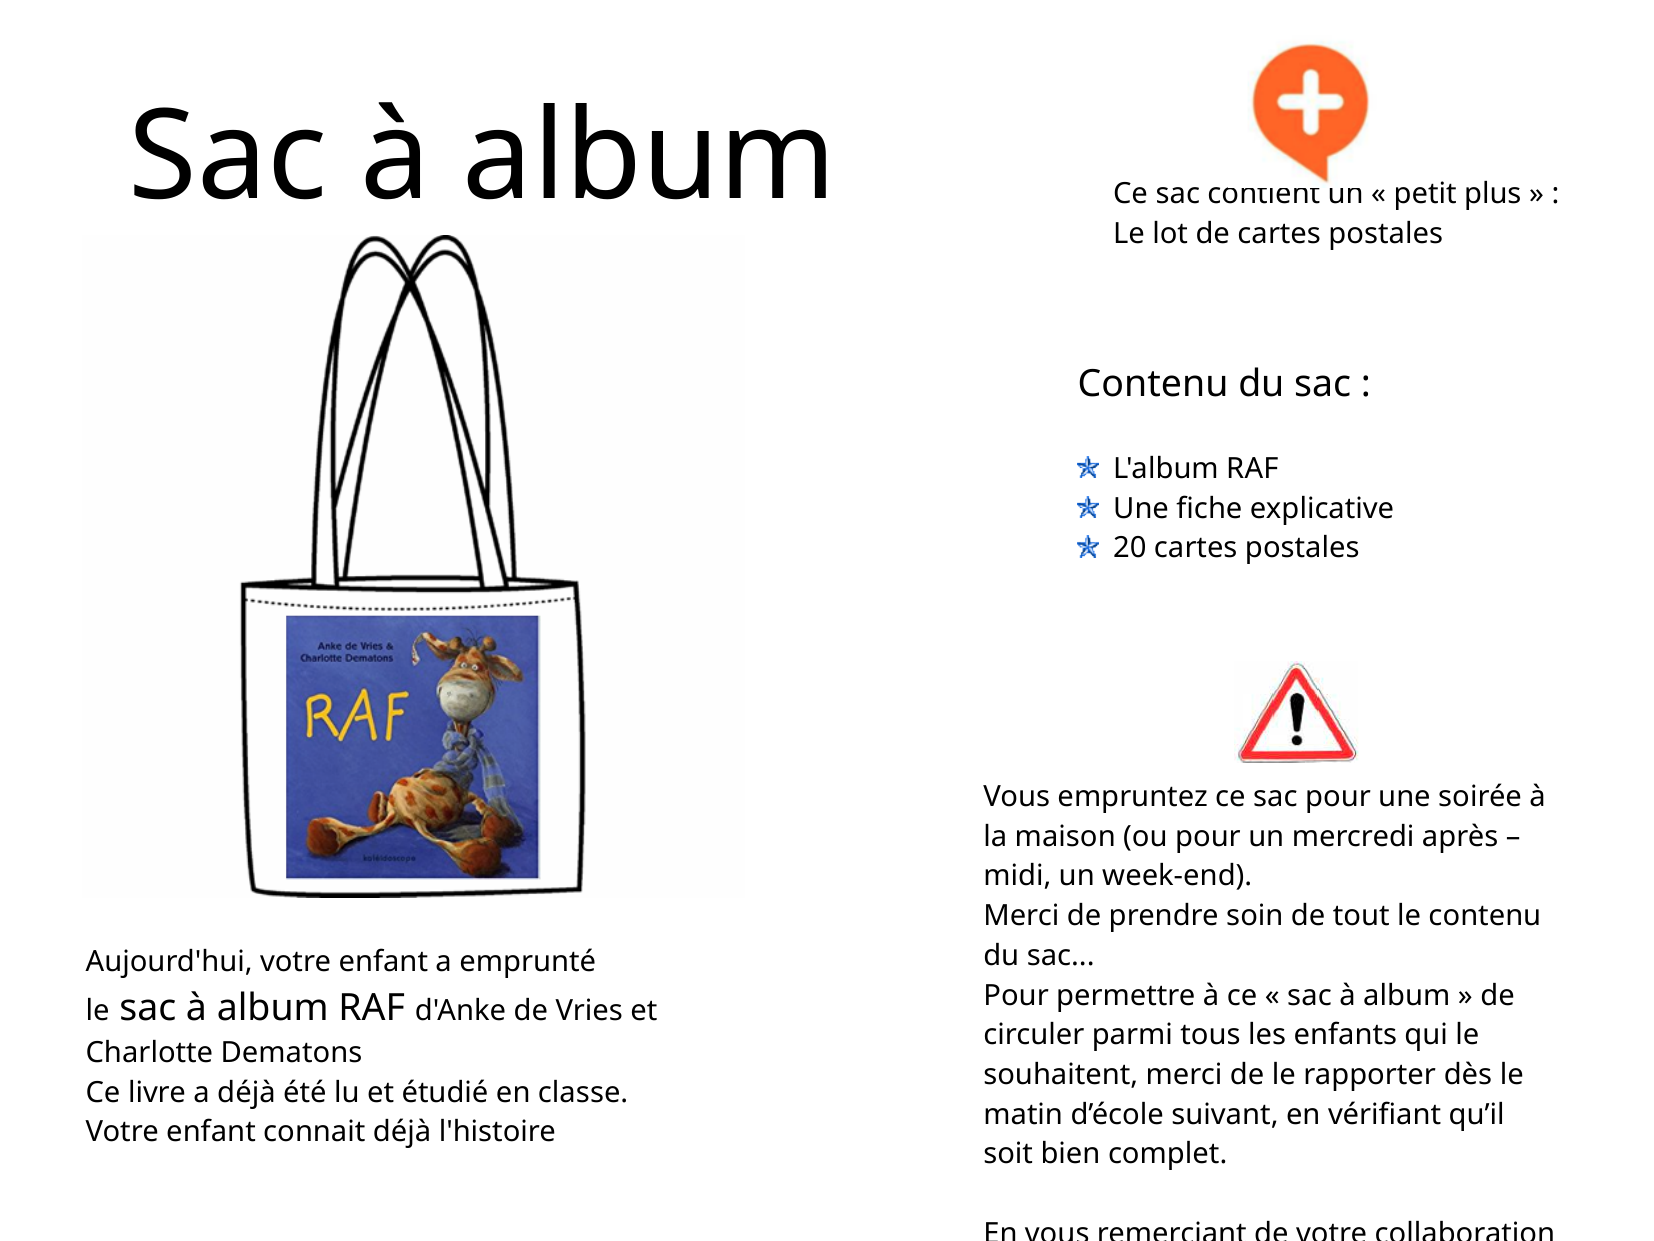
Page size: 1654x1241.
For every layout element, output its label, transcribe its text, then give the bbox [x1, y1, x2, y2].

text_box Vous empruntez ce sac pour une soirée à la maison (ou pour un mercredi après – midi, un week-end). Merci de prendre soin de tout le contenu du sac... Pour permettre à ce « sac à album » de circuler parmi tous les enfants qui le souhaitent, merci de le rapporter dès le matin d’école suivant, en vérifiant qu’il soit bien complet. En vous remerciant de votre collaboration [968, 767, 1571, 1143]
picture [1228, 649, 1364, 772]
text_box Aujourd'hui, votre enfant a emprunté le sac à album RAF d'Anke de Vries et Charlotte Dematons Ce livre a déjà été lu et étudié en classe. Votre enfant connait déjà l'histoire [70, 933, 804, 1228]
picture [1228, 35, 1383, 189]
text_box Contenu du sac : L'album RAF Une fiche explicative 20 cartes postales [1062, 349, 1595, 815]
picture [82, 235, 745, 898]
text_box Ce sac contient un « petit plus » : Le lot de cartes postales [1098, 165, 1583, 349]
text_box Sac à album [106, 35, 898, 379]
